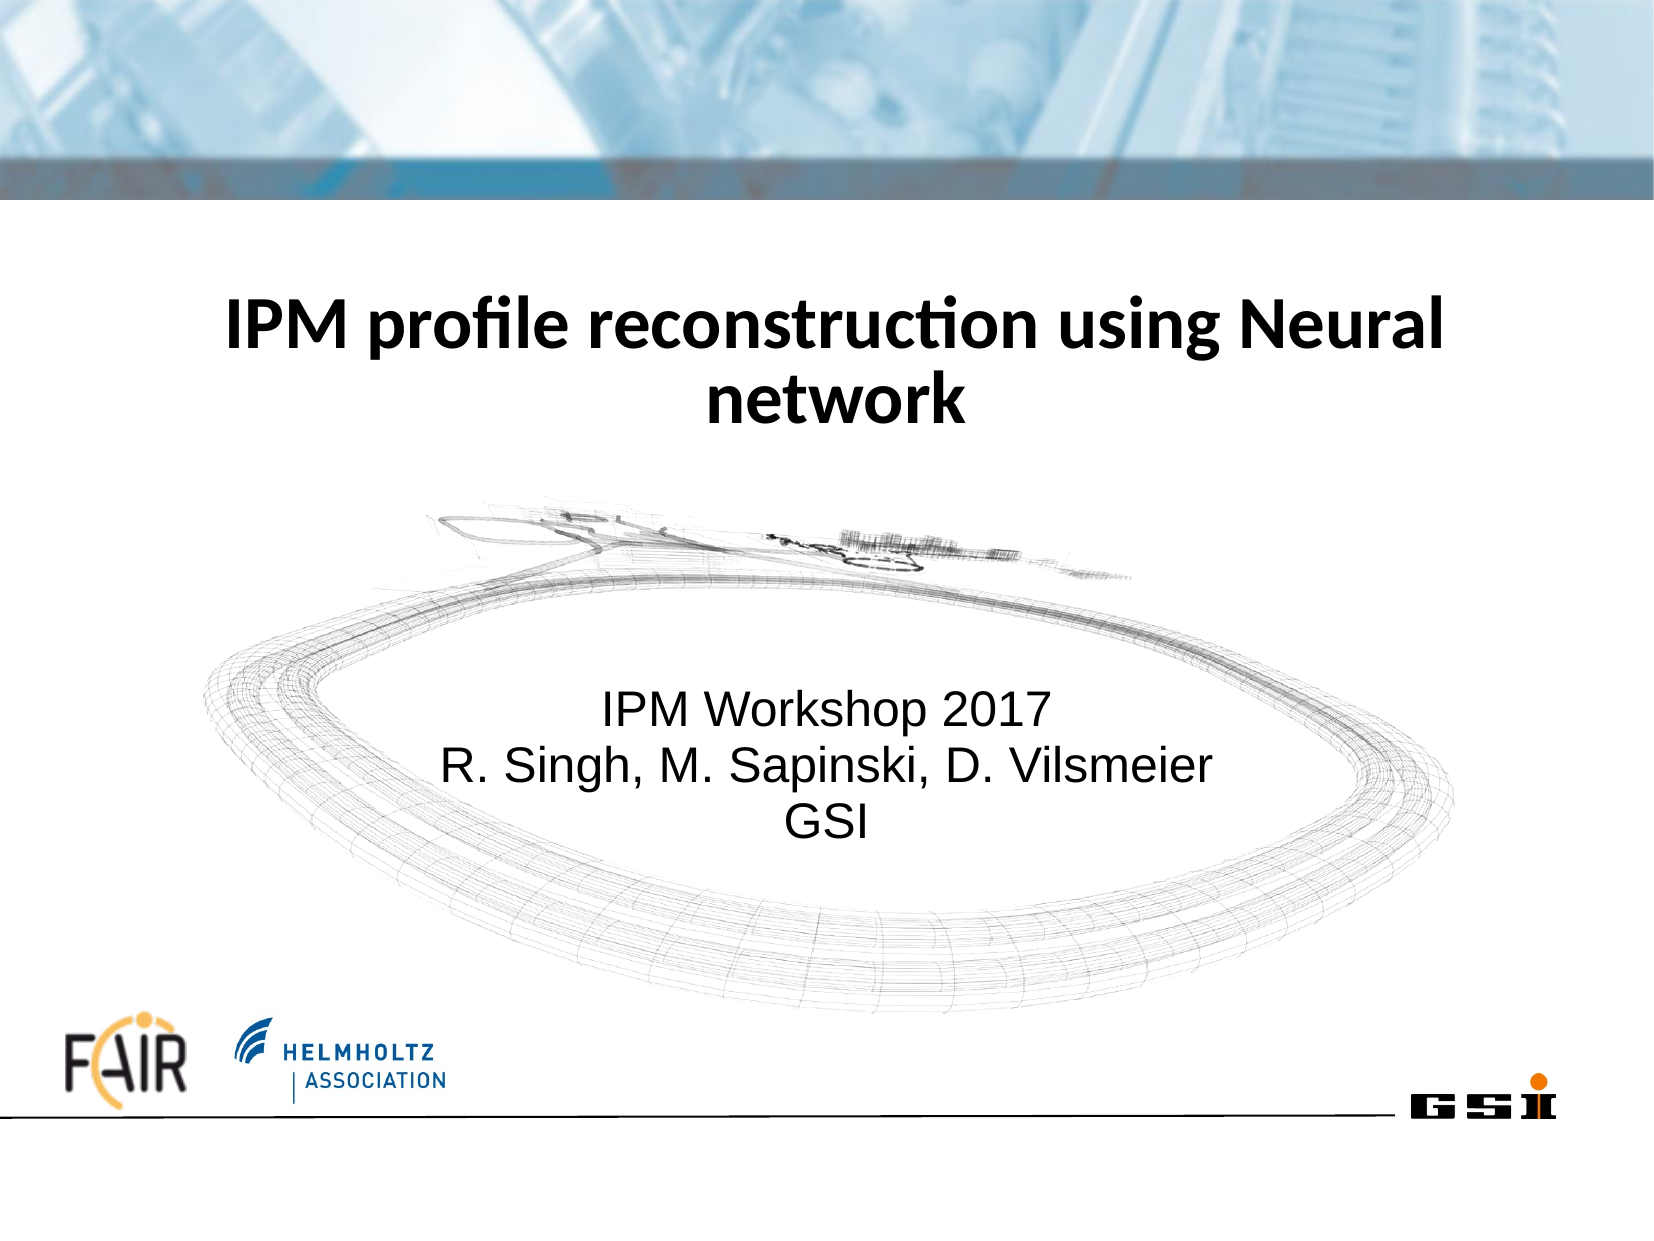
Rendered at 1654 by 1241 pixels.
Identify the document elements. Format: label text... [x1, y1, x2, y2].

picture [65, 1010, 187, 1112]
subtitle IPM Workshop 2017 R. Singh, M. Sapinski, D. Vilsmeier GSI [82, 465, 1571, 1010]
picture [1411, 1073, 1556, 1119]
text_box IPM profile reconstruction using Neural network [135, 285, 1537, 484]
picture [0, 0, 1654, 200]
picture [193, 1010, 1482, 1112]
